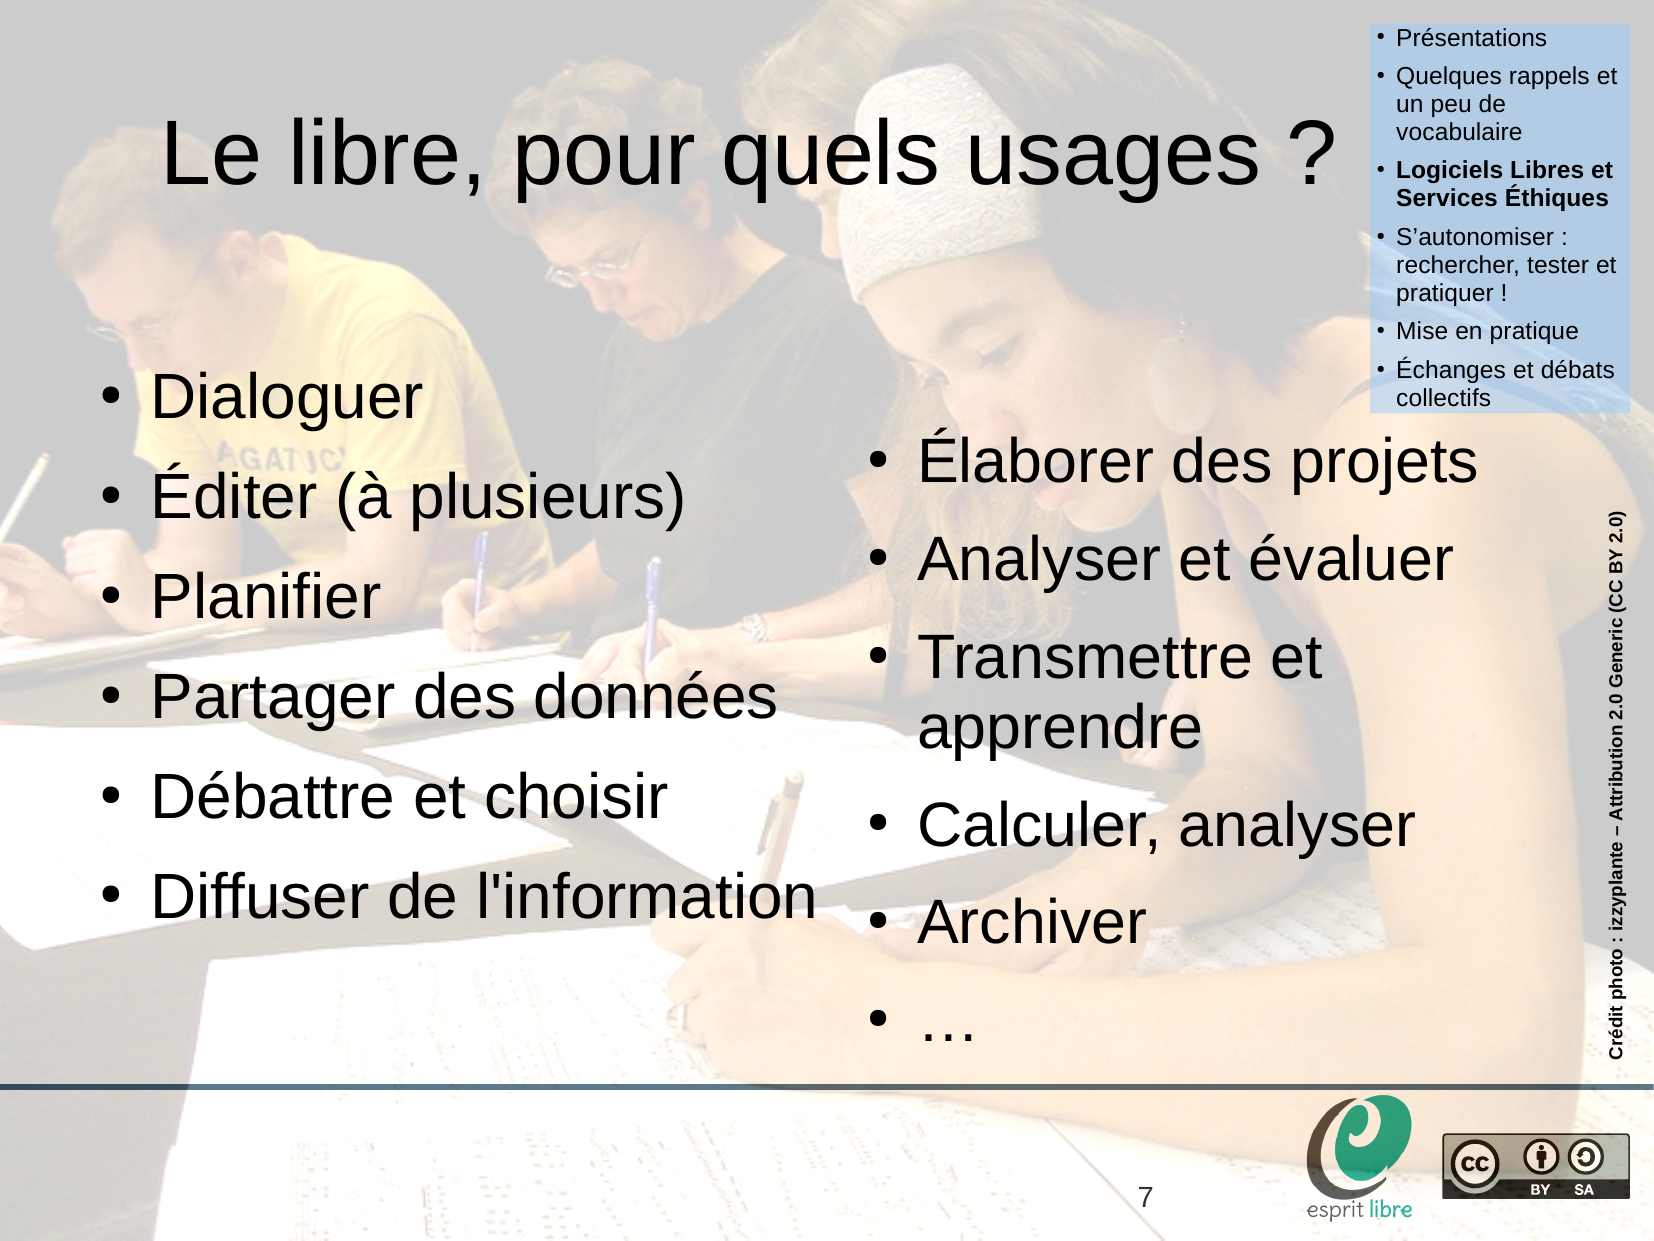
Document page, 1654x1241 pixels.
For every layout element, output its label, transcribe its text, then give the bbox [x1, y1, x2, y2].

list Élaborer des projets Analyser et évaluer Transmettre et apprendre Calculer, analyser Archiver … [850, 426, 1595, 1058]
picture [0, 0, 1654, 1241]
list Présentations Quelques rappels et un peu de vocabulaire Logiciels Libres et Services Éthiques S’autonomiser : rechercher, tester et pratiquer ! Mise en pratique Échanges et débats collectifs [1370, 23, 1630, 414]
title Le libre, pour quels usages ? [5, 49, 1370, 257]
list Dialoguer Éditer (à plusieurs) Planifier Partager des données Débattre et choisir Diffuser de l'information [82, 361, 827, 993]
text_box Crédit photo : izzyplante – Attribution 2.0 Generic (CC BY 2.0) [1598, 439, 1654, 1111]
